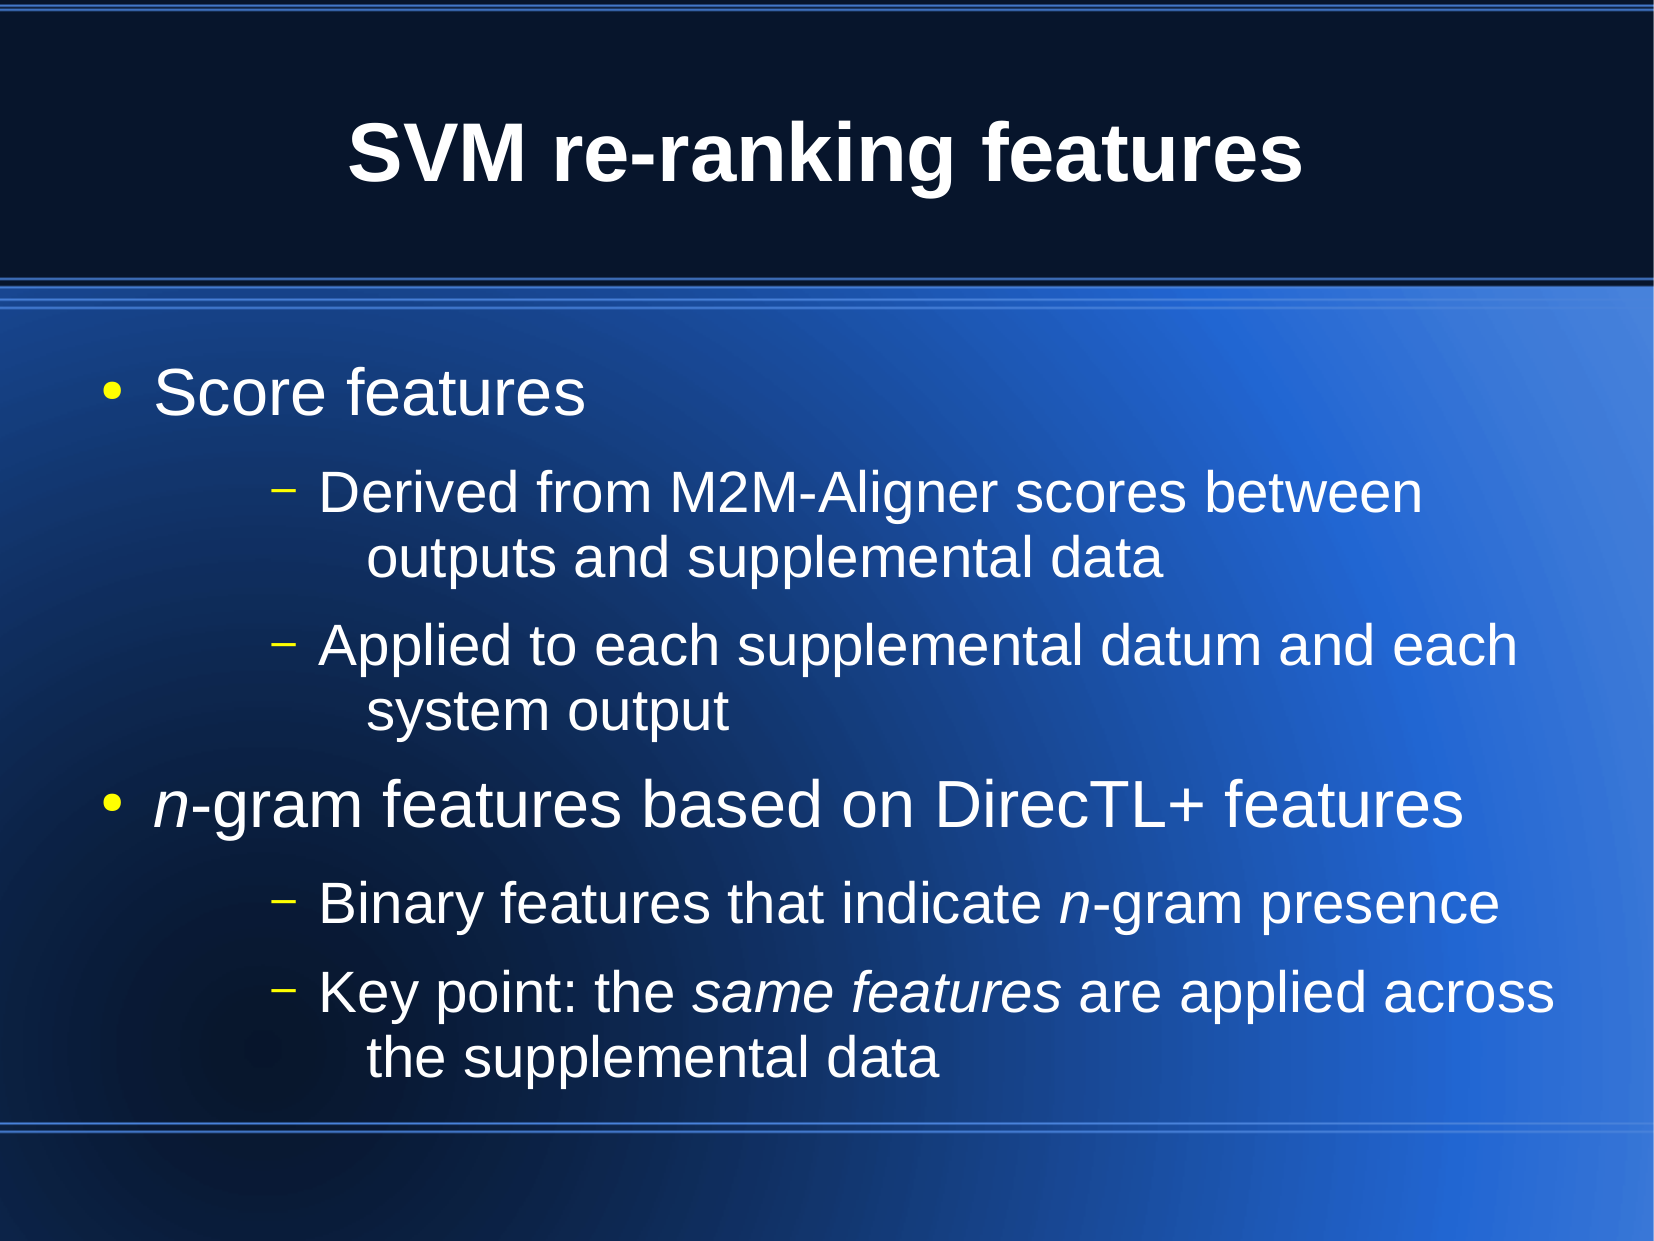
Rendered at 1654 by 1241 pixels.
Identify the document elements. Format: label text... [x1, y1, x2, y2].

list Score features Derived from M2M-Aligner scores between outputs and supplemental data Applied to each supplemental datum and each system output n-gram features based on DirecTL+ features Binary features that indicate n-gram presence Key point: the same features are applied across the supplemental data [82, 355, 1571, 1174]
title SVM re-ranking features [82, 49, 1571, 257]
picture [0, 0, 1654, 1241]
